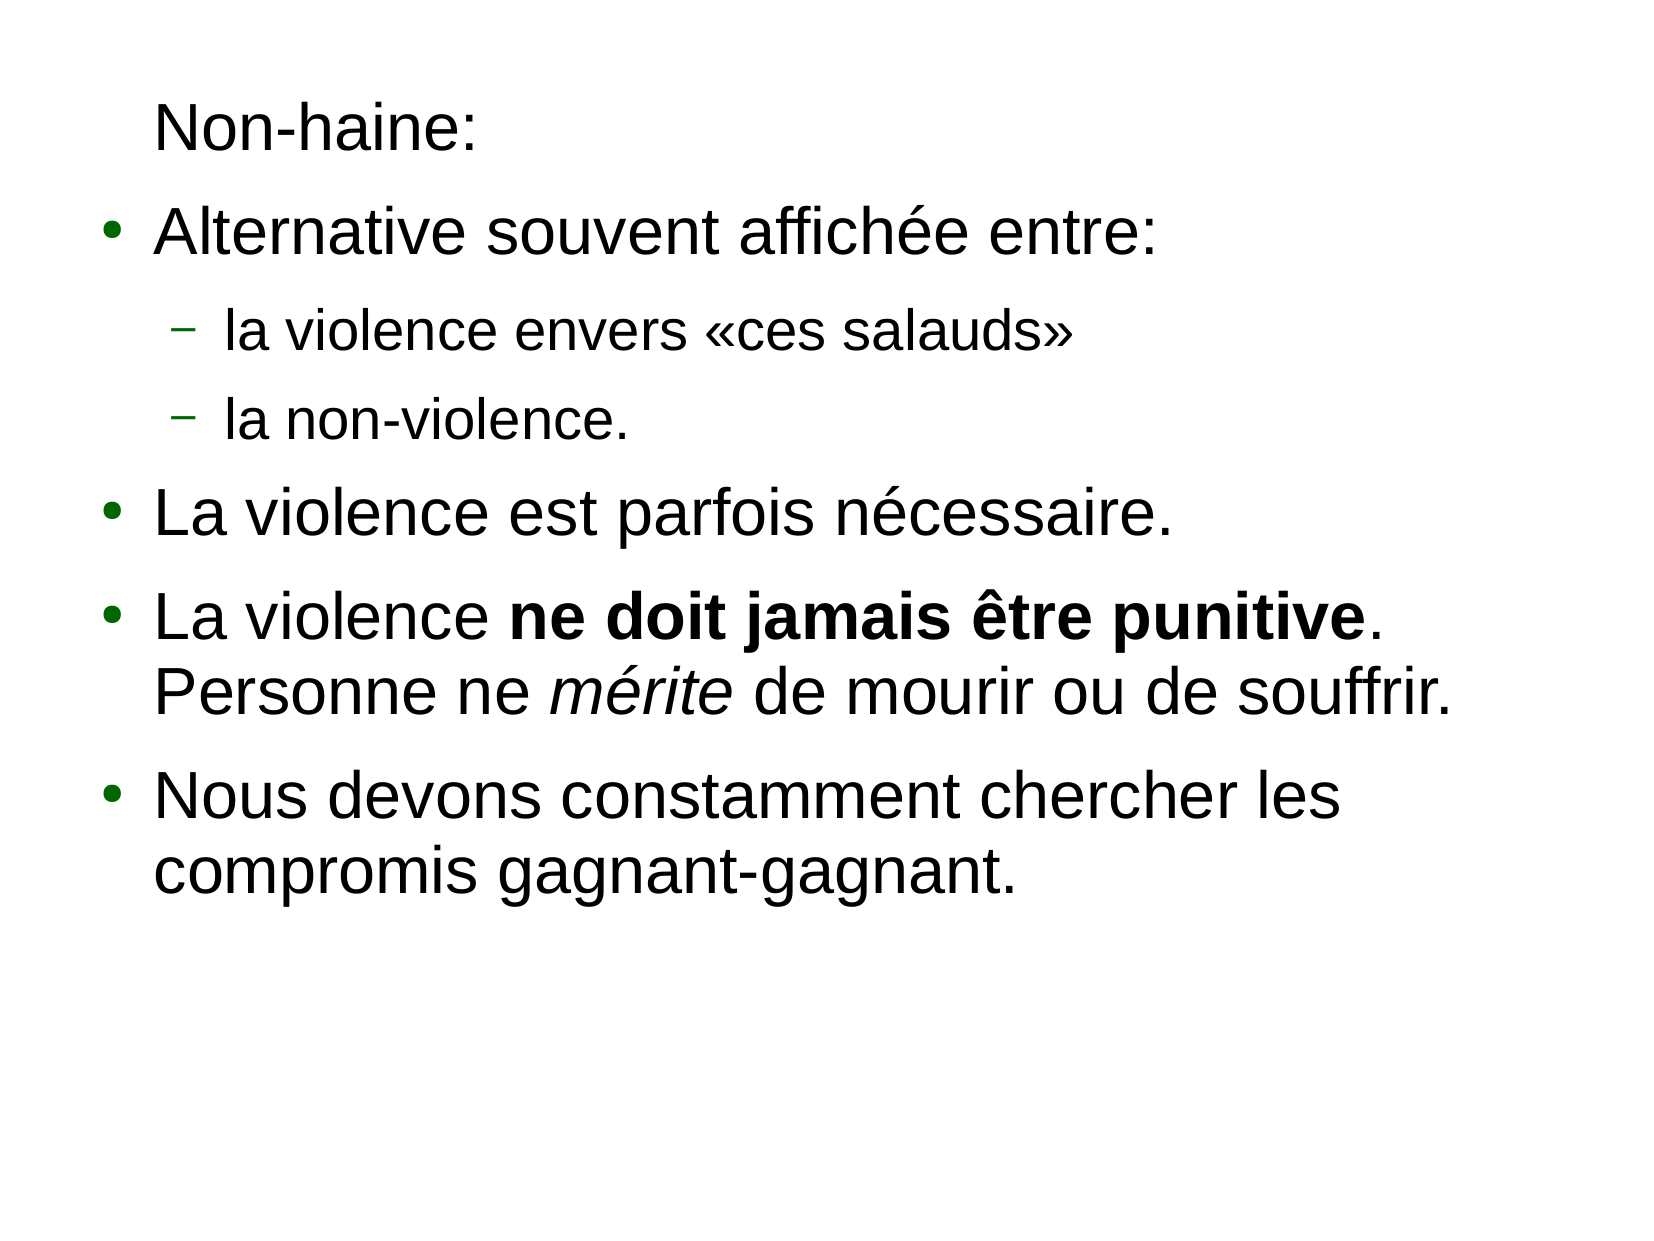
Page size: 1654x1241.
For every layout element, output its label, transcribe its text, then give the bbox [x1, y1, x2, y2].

list Non-haine: Alternative souvent affichée entre: la violence envers «ces salauds» la non-violence. La violence est parfois nécessaire. La violence ne doit jamais être punitive. Personne ne mérite de mourir ou de souffrir. Nous devons constamment chercher les compromis gagnant-gagnant. [82, 90, 1571, 1141]
